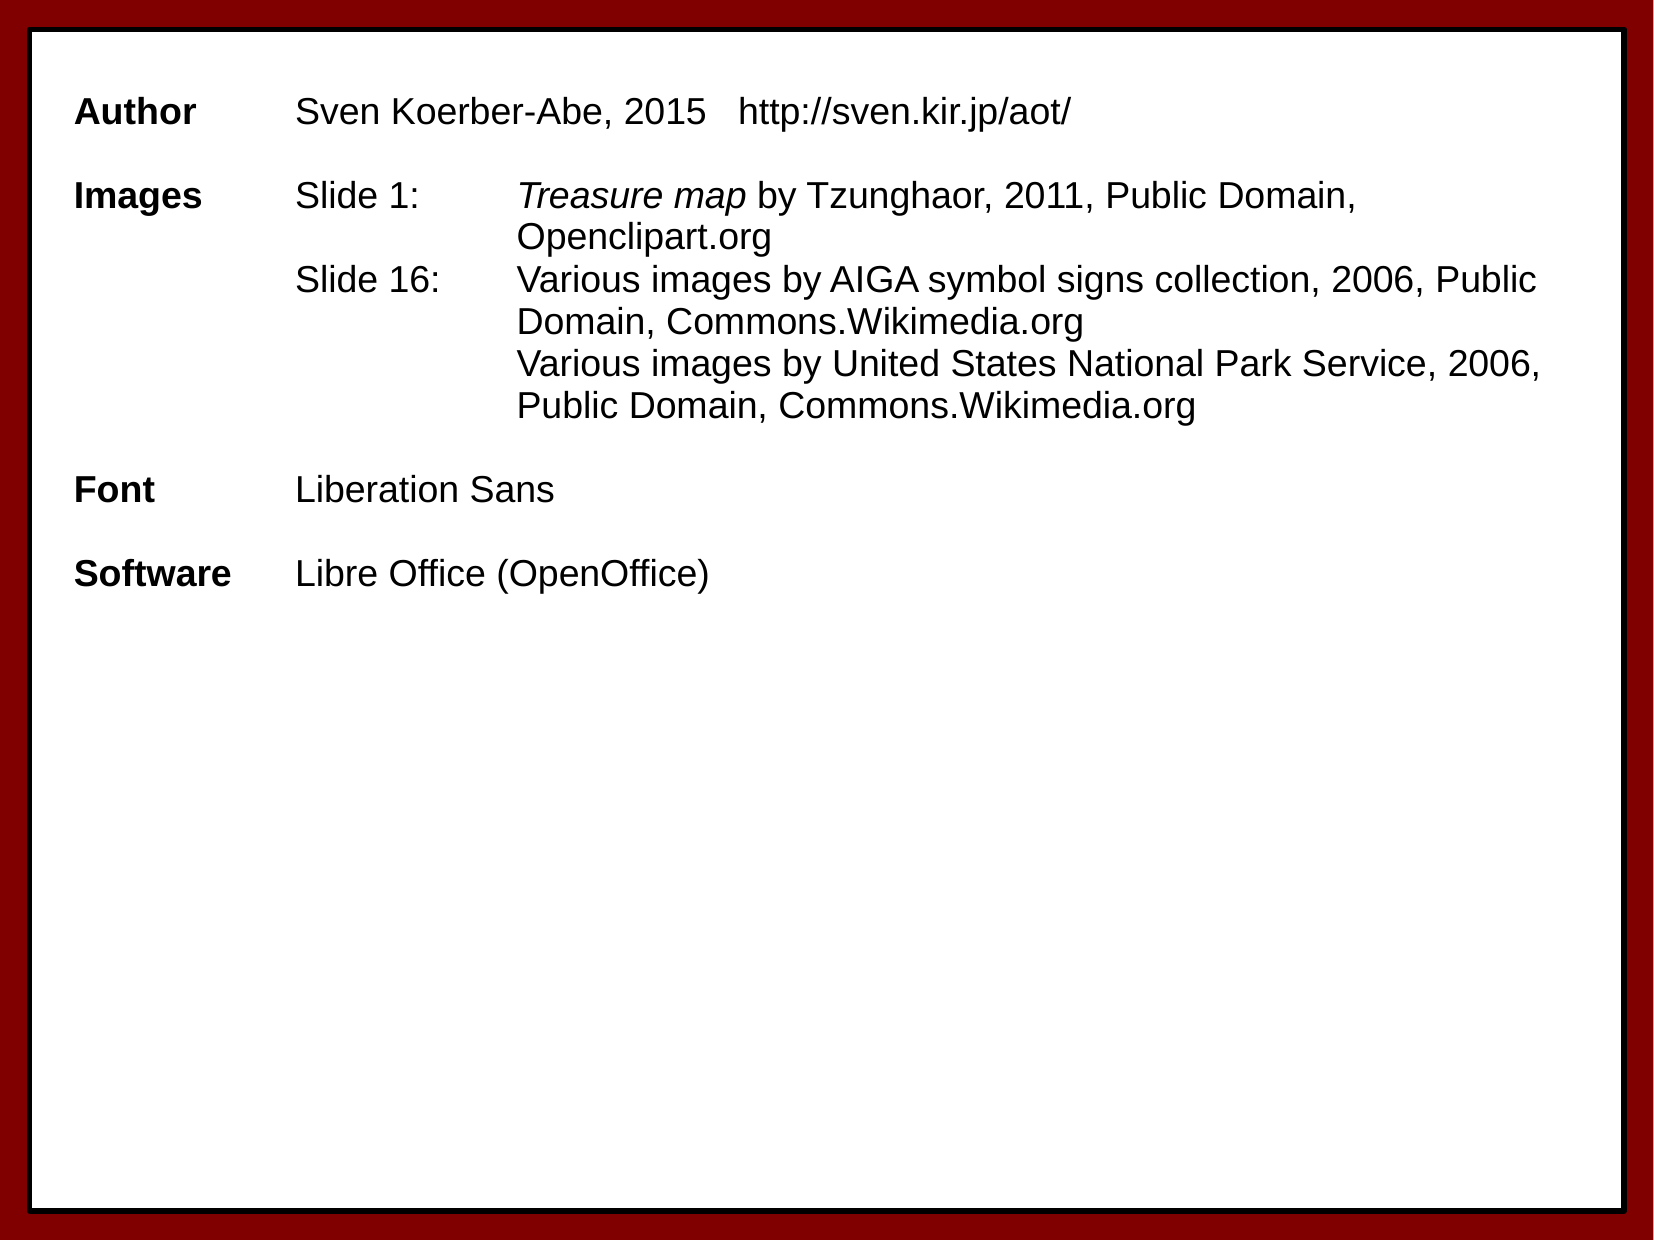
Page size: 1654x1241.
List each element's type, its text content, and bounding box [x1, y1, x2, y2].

text_box [29, 29, 1625, 1211]
text_box Author Sven Koerber-Abe, 2015 http://sven.kir.jp/aot/ Images Slide 1: Treasure map by Tzunghaor, 2011, Public Domain, Openclipart.org Slide 16: Various images by AIGA symbol signs collection, 2006, Public Domain, Commons.Wikimedia.org Various images by United States National Park Service, 2006, Public Domain, Commons.Wikimedia.org Font Liberation Sans Software Libre Office (OpenOffice) [59, 40, 1595, 1190]
